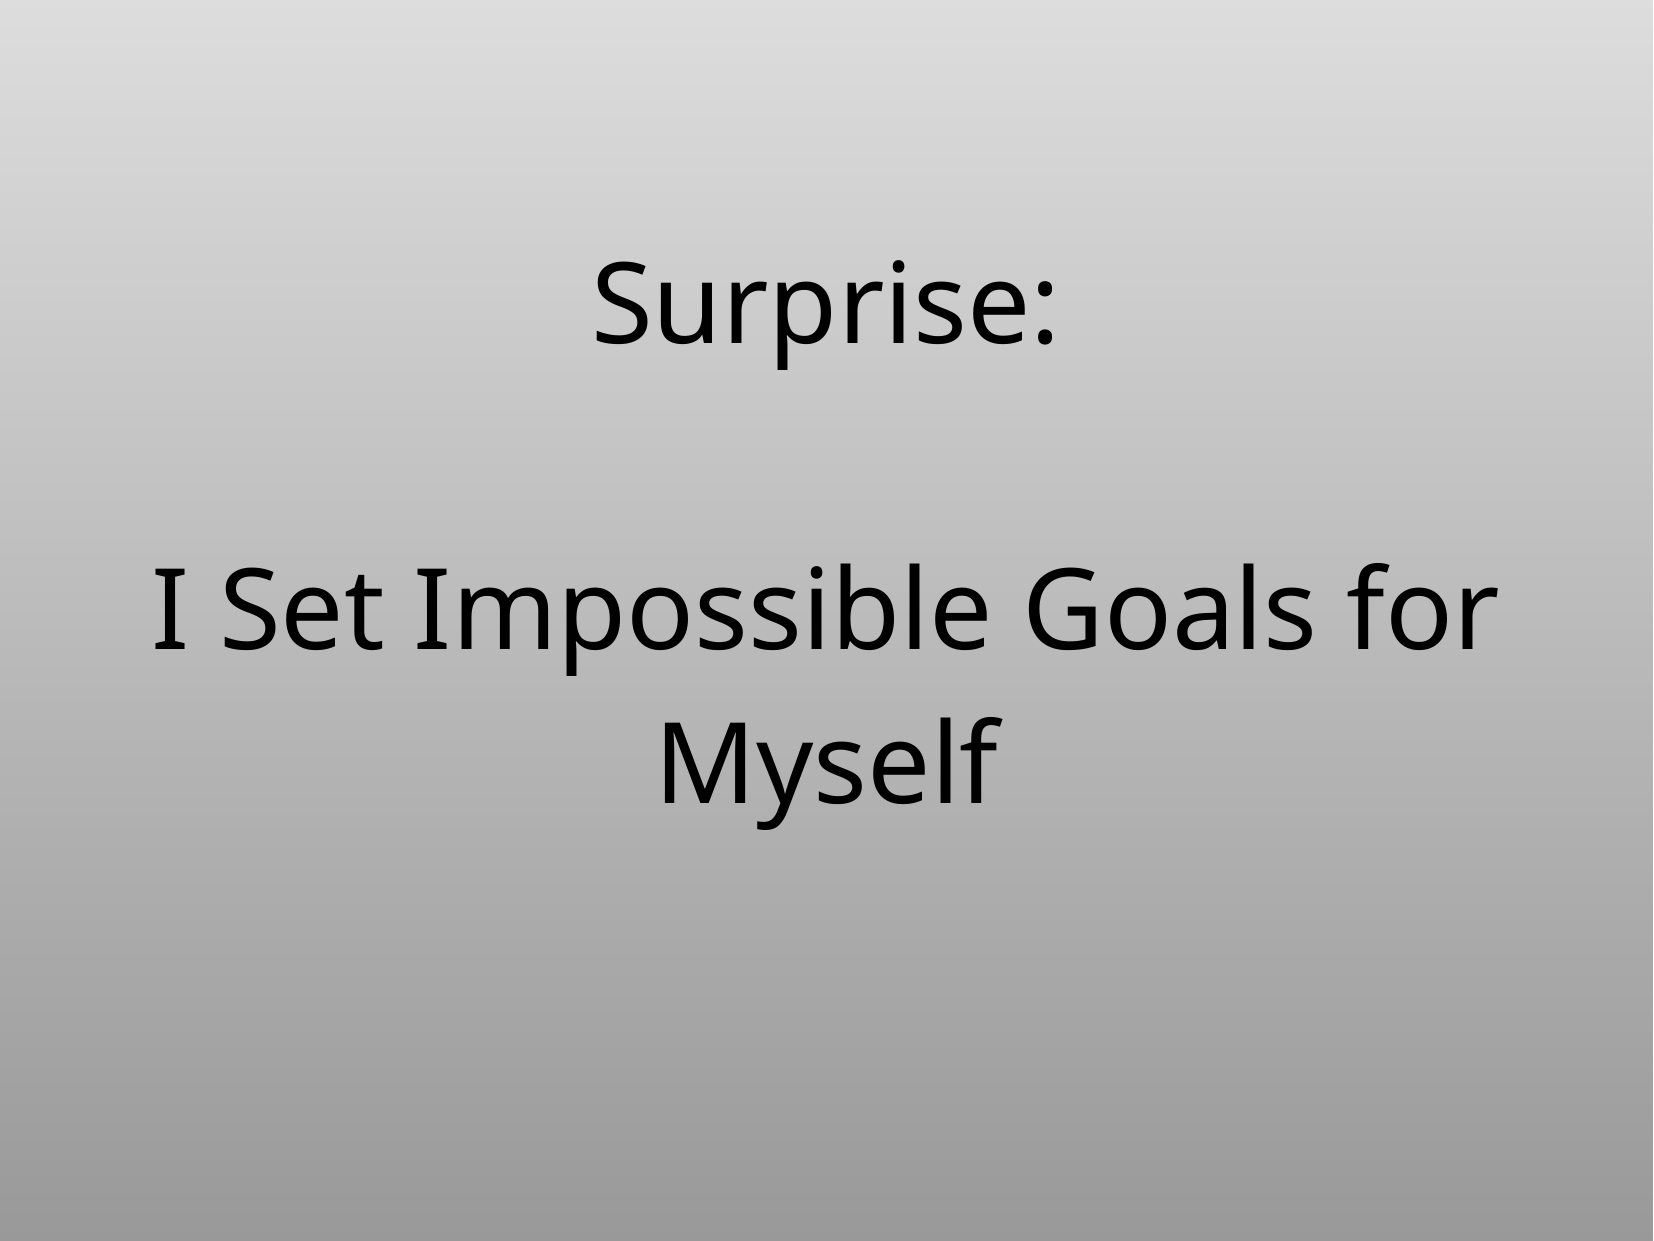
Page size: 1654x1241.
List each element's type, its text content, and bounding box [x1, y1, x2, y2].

subtitle Surprise: I Set Impossible Goals for Myself [82, 49, 1571, 1010]
